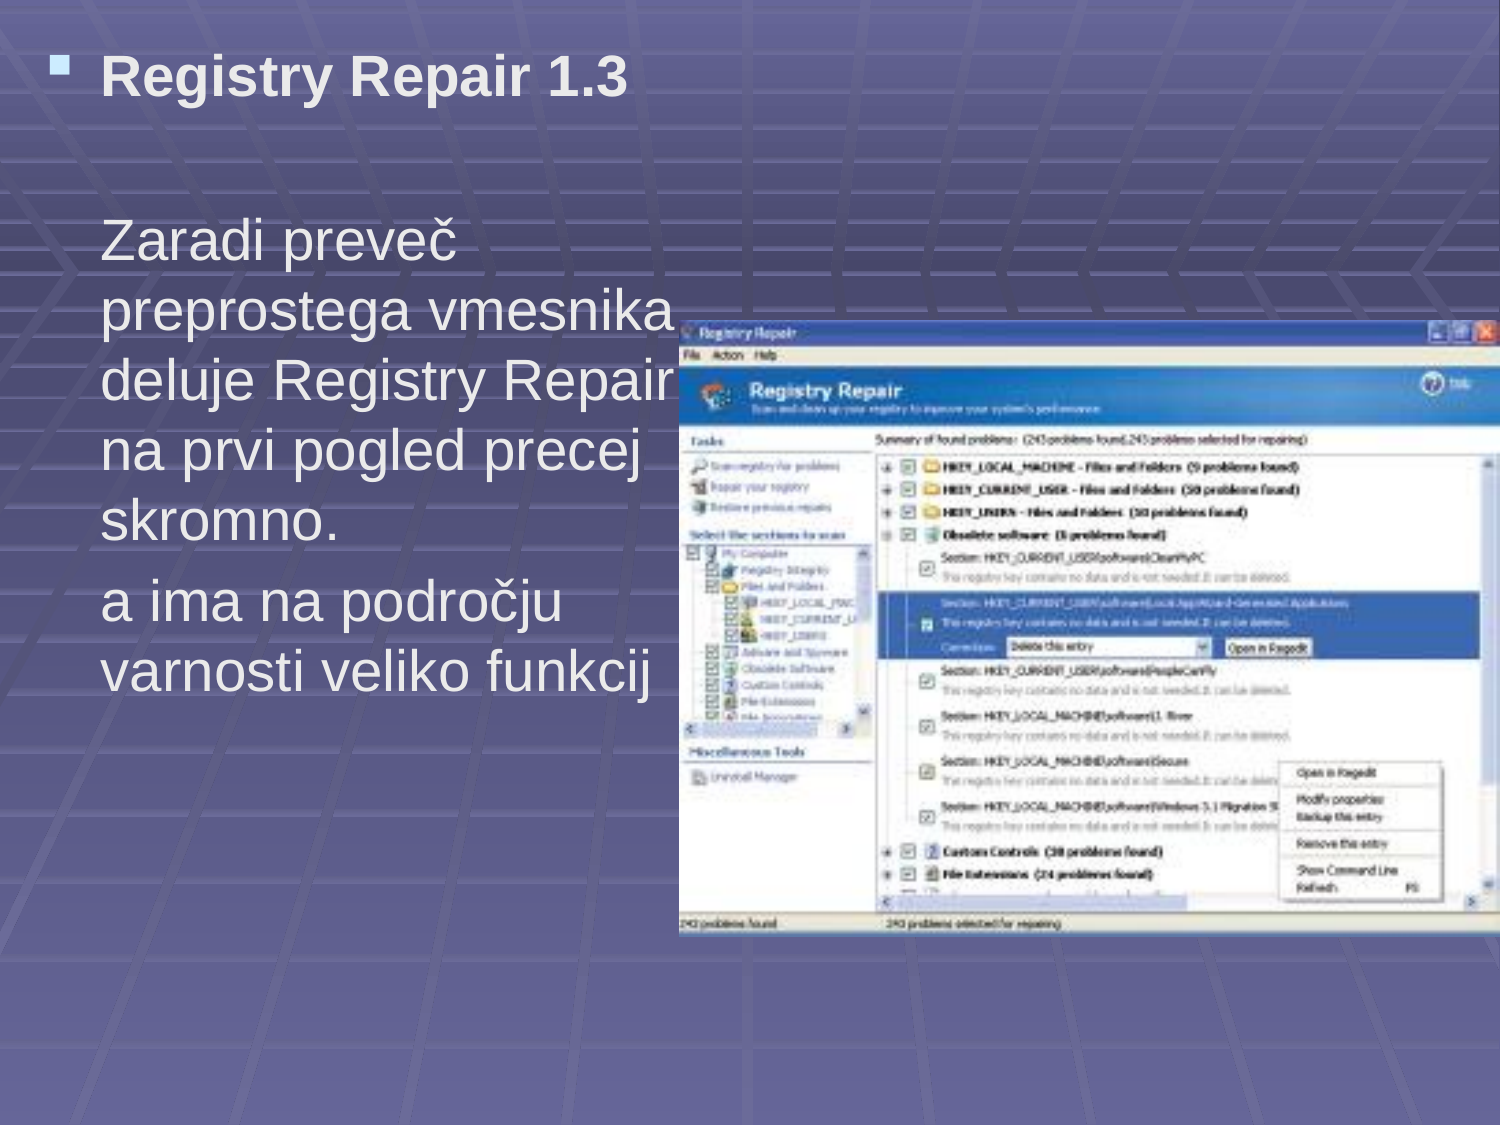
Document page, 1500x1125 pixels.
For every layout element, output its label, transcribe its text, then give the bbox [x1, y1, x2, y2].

picture [679, 320, 1500, 937]
list Registry Repair 1.3 Zaradi preveč preprostega vmesnika deluje Registry Repair na prvi pogled precej skromno. a ima na področju varnosti veliko funkcij [29, 31, 691, 1094]
